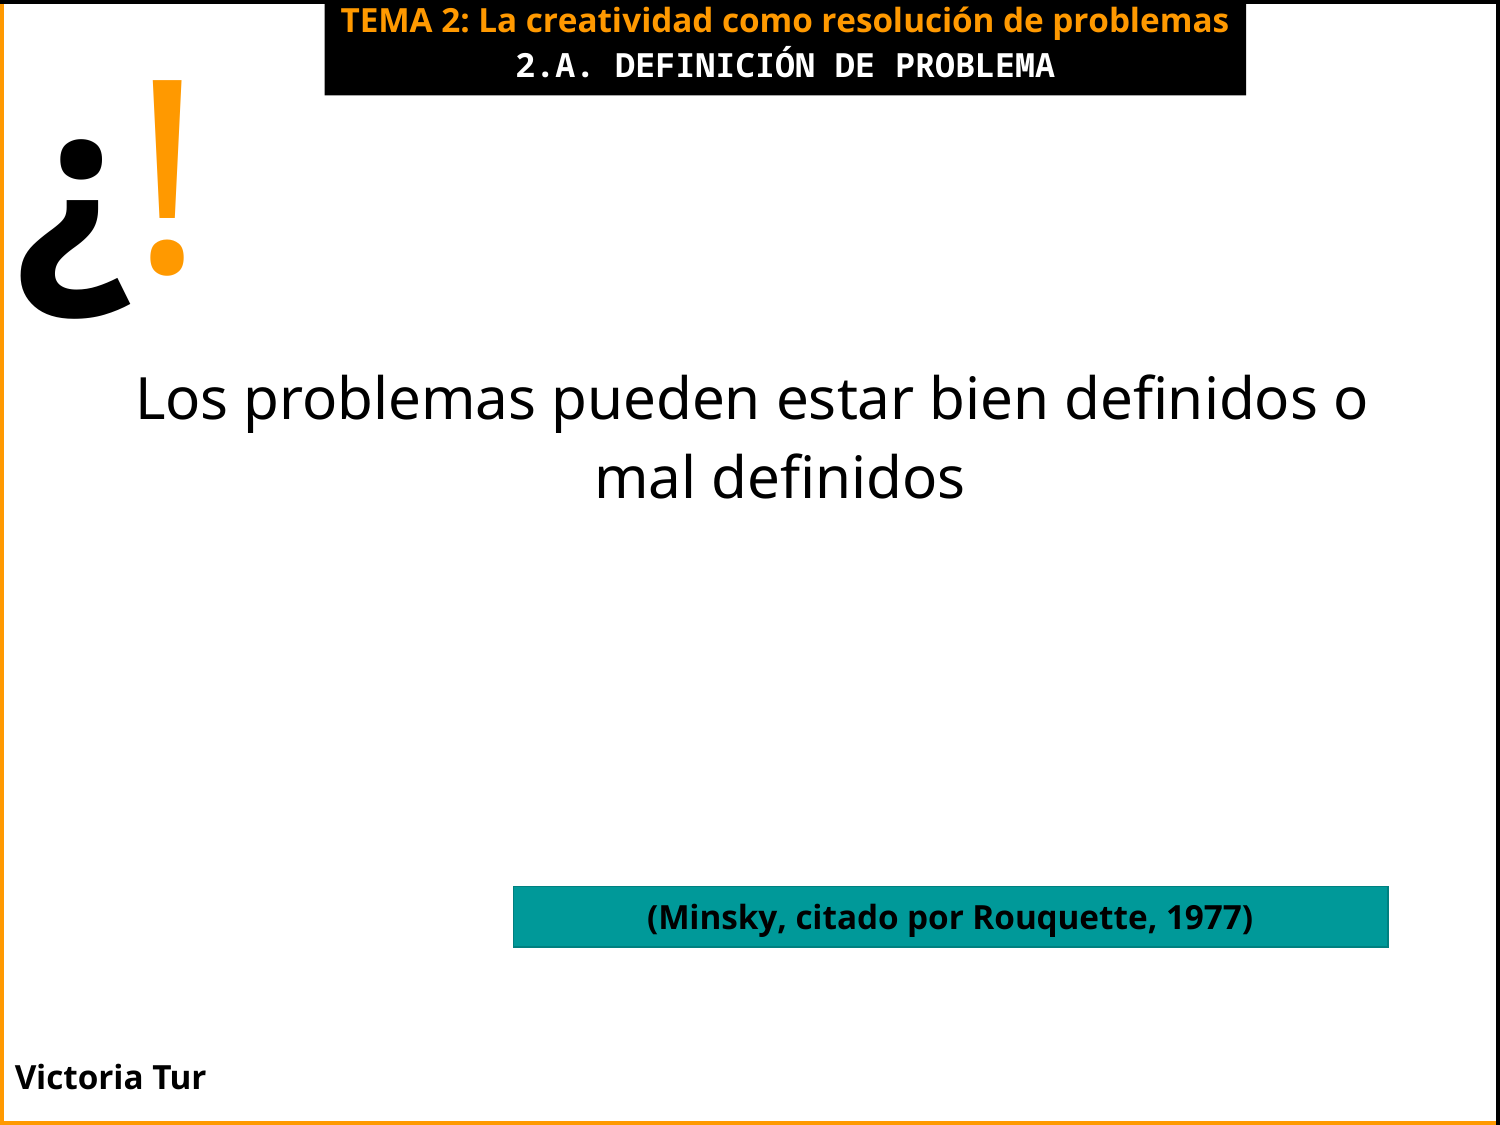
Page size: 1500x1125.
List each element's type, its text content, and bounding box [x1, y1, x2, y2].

list Los problemas pueden estar bien definidos o mal definidos [76, 255, 1427, 998]
text_box (Minsky, citado por Rouquette, 1977) [513, 886, 1388, 948]
